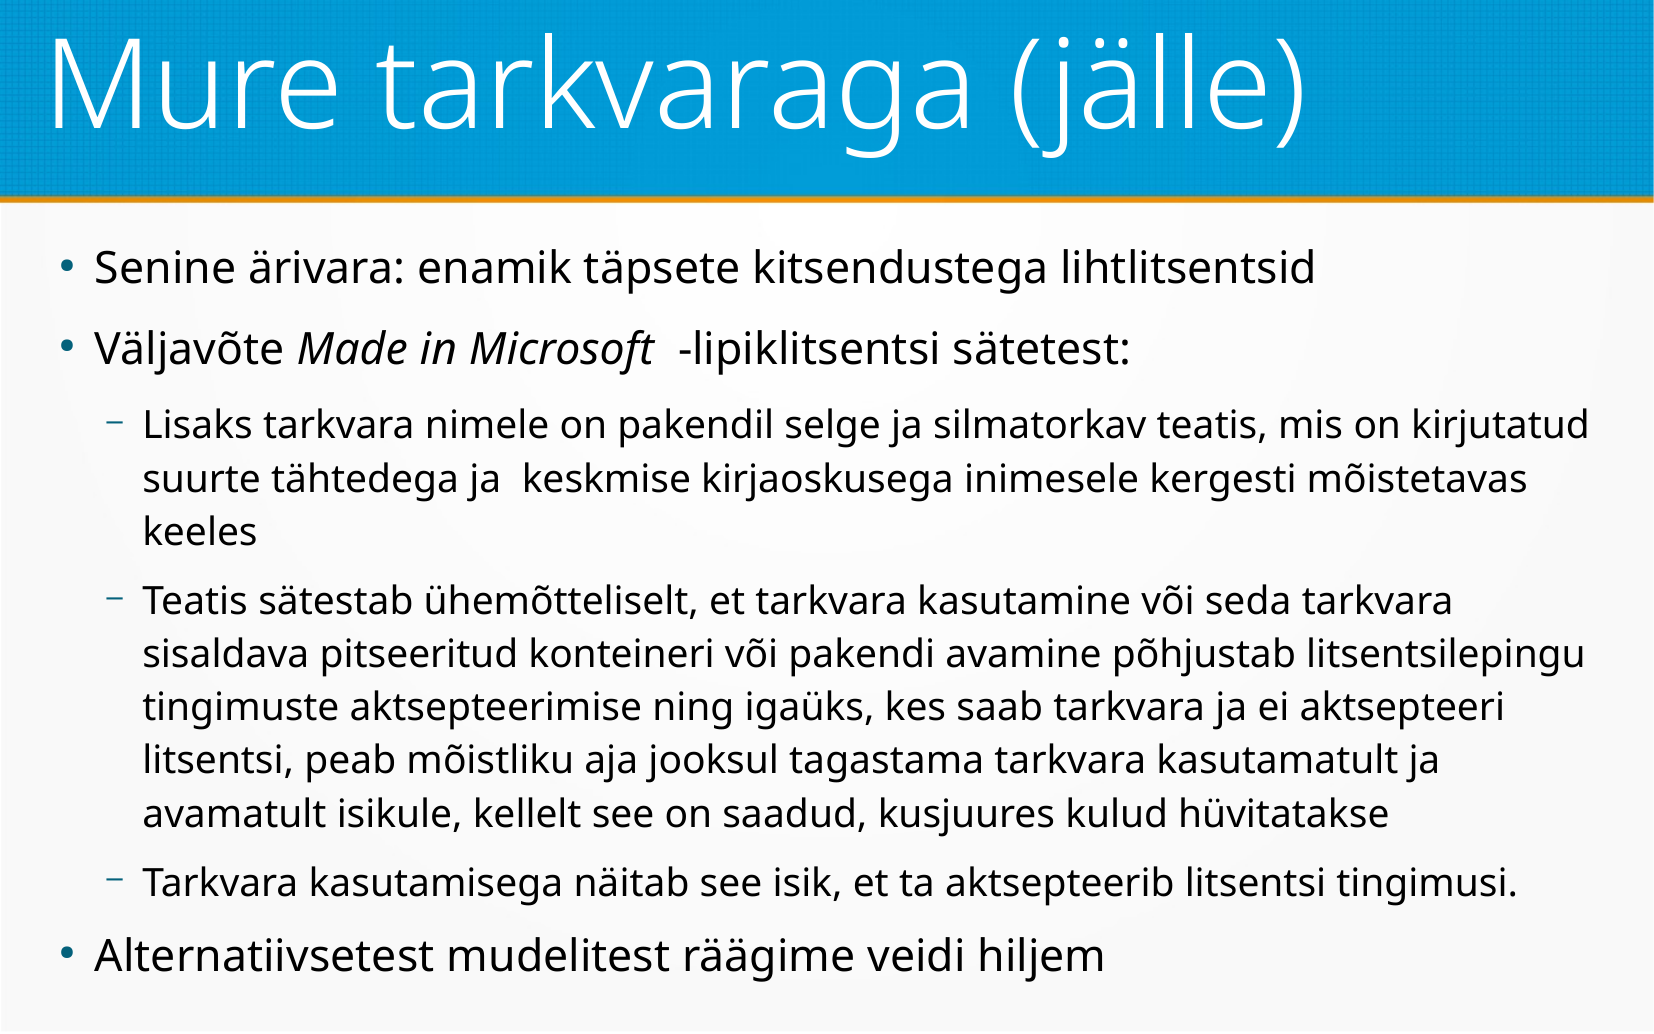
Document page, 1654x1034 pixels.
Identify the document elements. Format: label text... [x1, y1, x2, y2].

picture [0, 195, 1654, 1034]
list Senine ärivara: enamik täpsete kitsendustega lihtlitsentsid Väljavõte Made in Microsoft -lipiklitsentsi sätetest: Lisaks tarkvara nimele on pakendil selge ja silmatorkav teatis, mis on kirjutatud suurte tähtedega ja keskmise kirjaoskusega inimesele kergesti mõistetavas keeles Teatis sätestab ühemõtteliselt, et tarkvara kasutamine või seda tarkvara sisaldava pitseeritud konteineri või pakendi avamine põhjustab litsentsilepingu tingimuste aktsepteerimise ning igaüks, kes saab tarkvara ja ei aktsepteeri litsentsi, peab mõistliku aja jooksul tagastama tarkvara kasutamatult ja avamatult isikule, kellelt see on saadud, kusjuures kulud hüvitatakse Tarkvara kasutamisega näitab see isik, et ta aktsepteerib litsentsi tingimusi. Alternatiivsetest mudelitest räägime veidi hiljem [47, 236, 1607, 1002]
title Mure tarkvaraga (jälle) [43, 0, 1619, 166]
